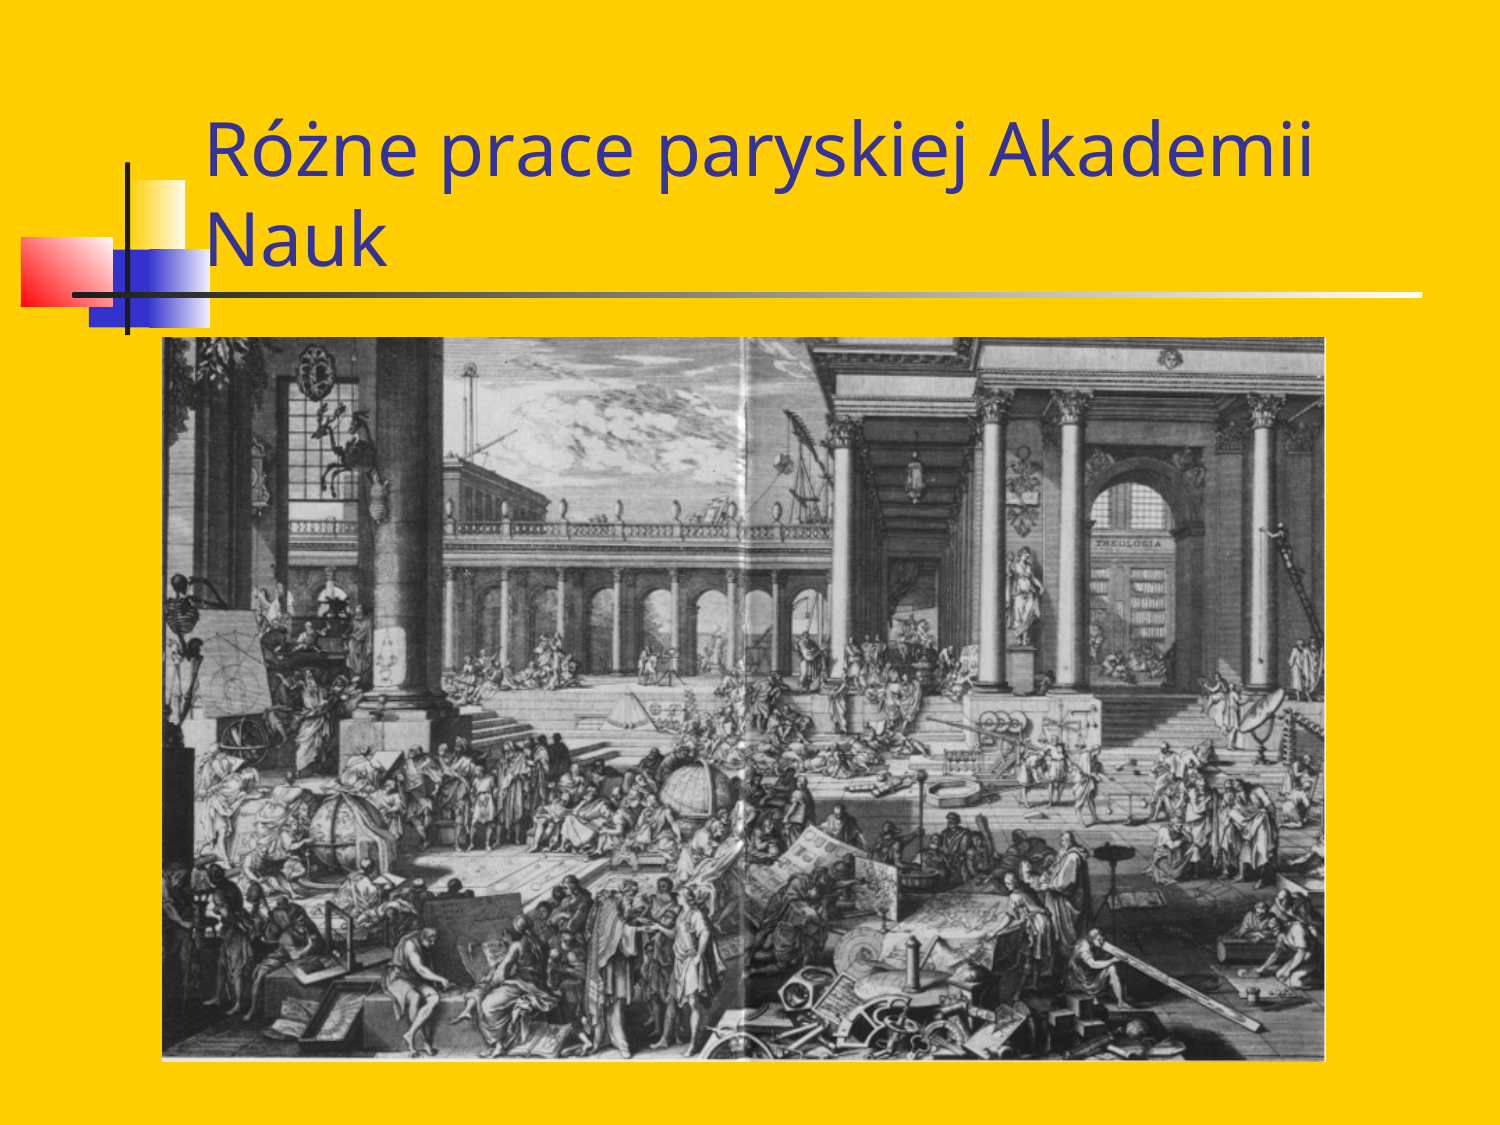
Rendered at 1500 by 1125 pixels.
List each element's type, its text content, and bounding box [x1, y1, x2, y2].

title Różne prace paryskiej Akademii Nauk [188, 93, 1468, 289]
picture [162, 337, 1326, 1062]
